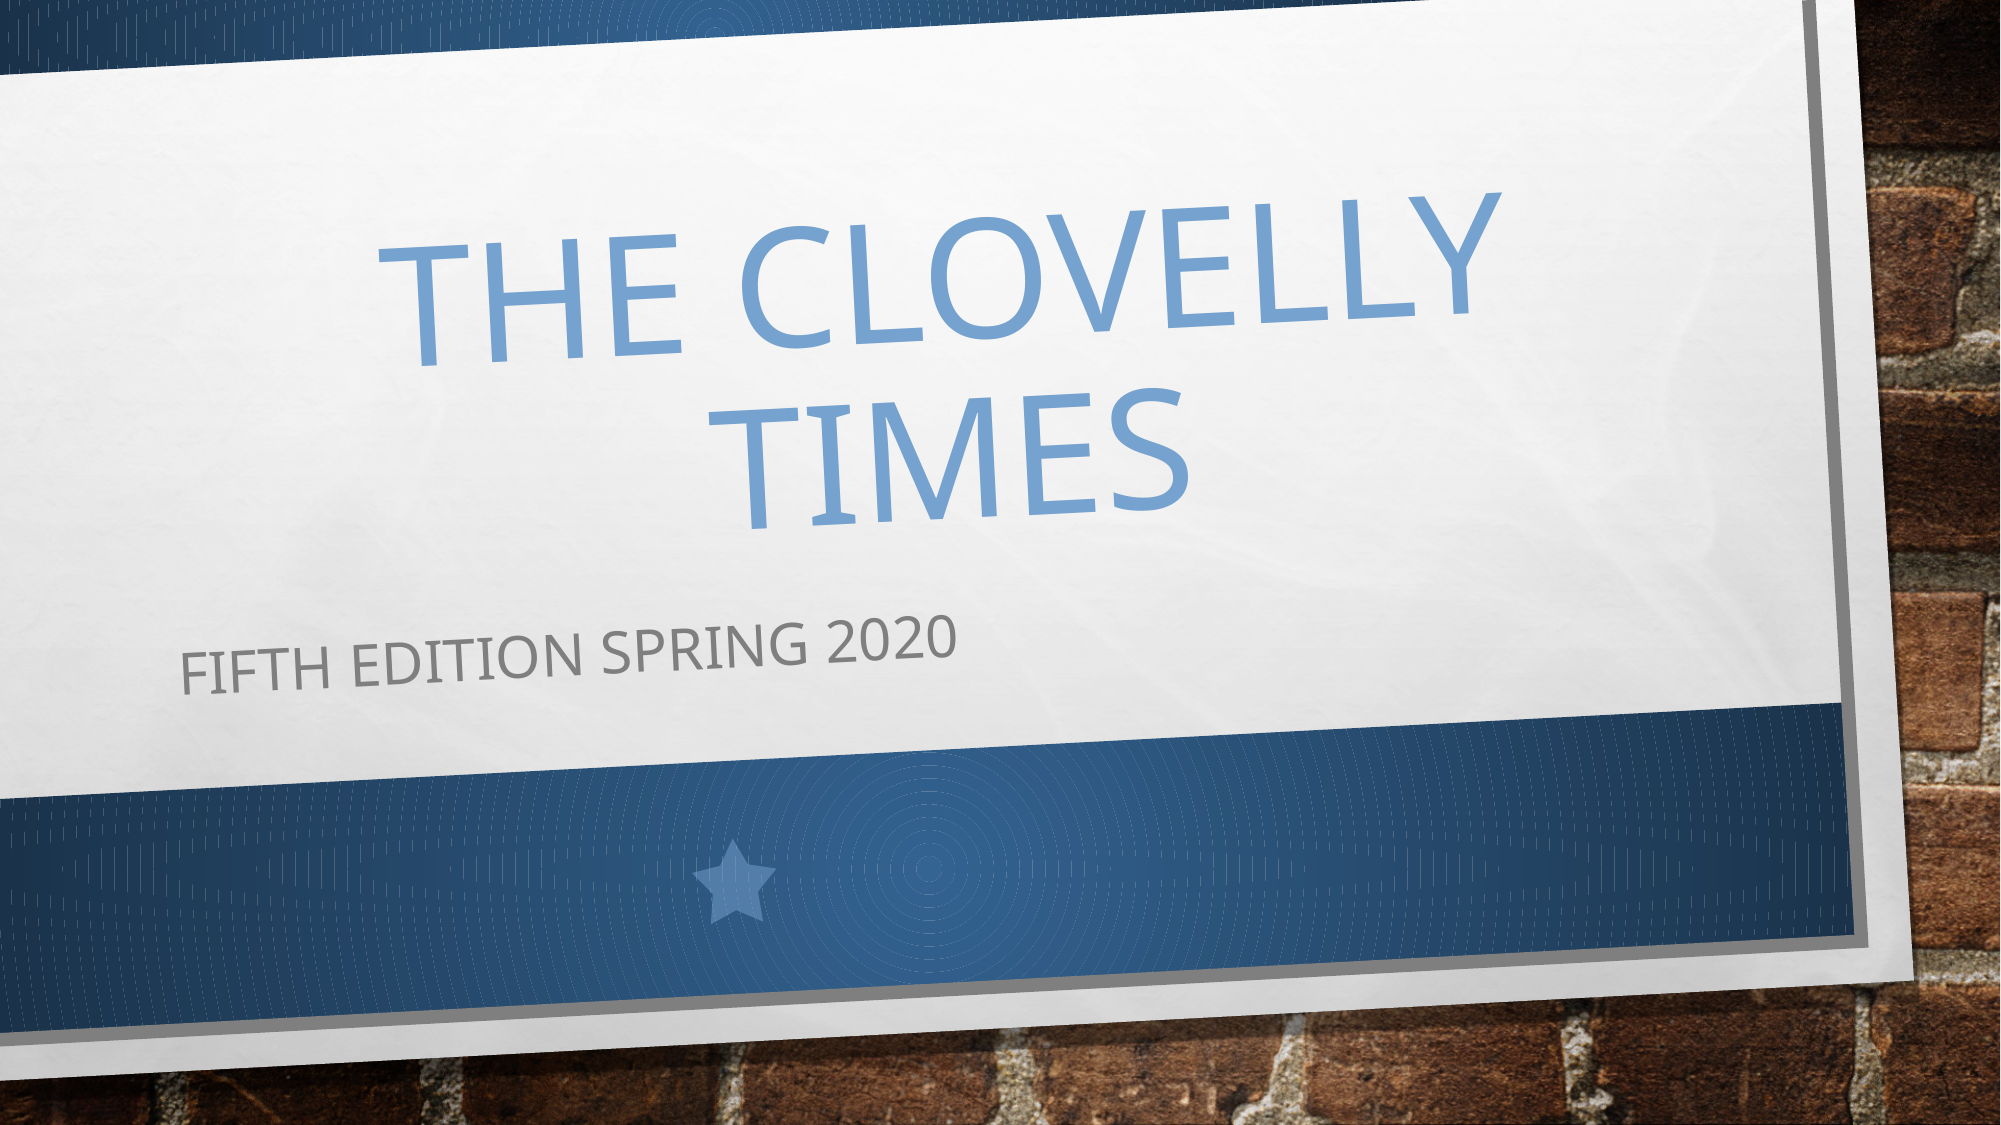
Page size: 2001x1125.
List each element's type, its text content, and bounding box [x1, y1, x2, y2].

subtitle Fifth edition spring 2020 [159, 533, 1763, 708]
title The Clovelly times [135, 67, 1758, 605]
